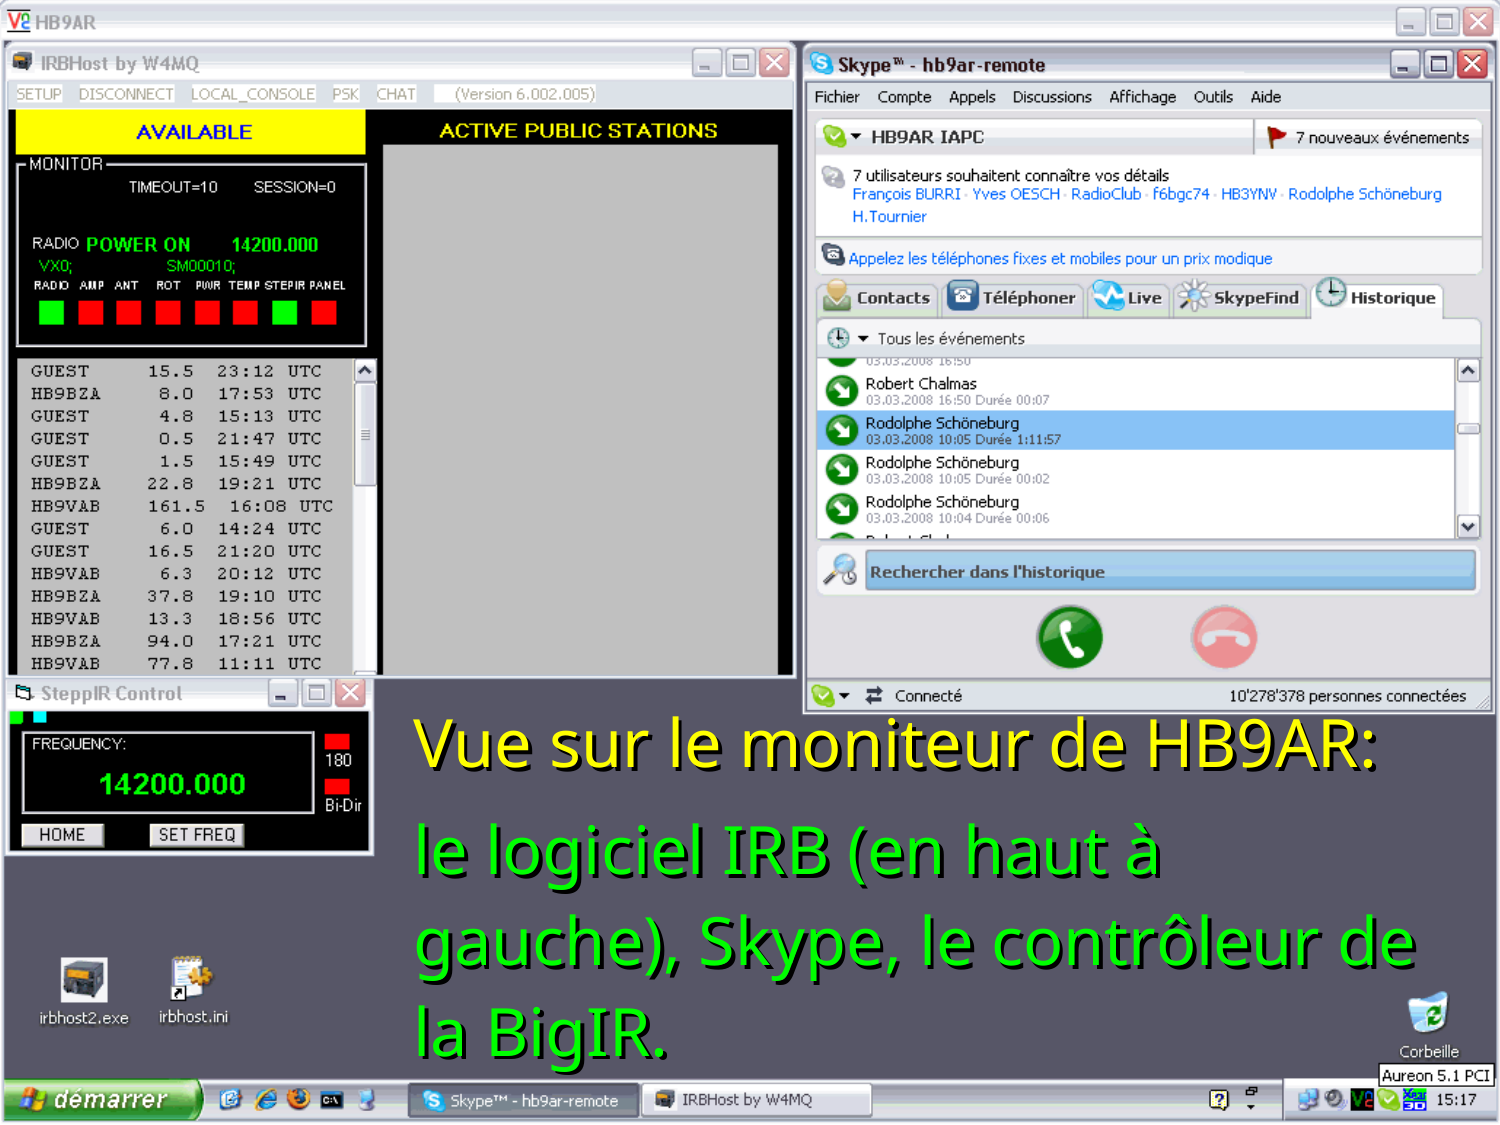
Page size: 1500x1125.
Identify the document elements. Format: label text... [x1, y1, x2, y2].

subtitle Vue sur le moniteur de HB9AR: le logiciel IRB (en haut à gauche), Skype, le contrôleur de la BigIR. [413, 708, 1420, 1063]
picture [0, 0, 1500, 1125]
